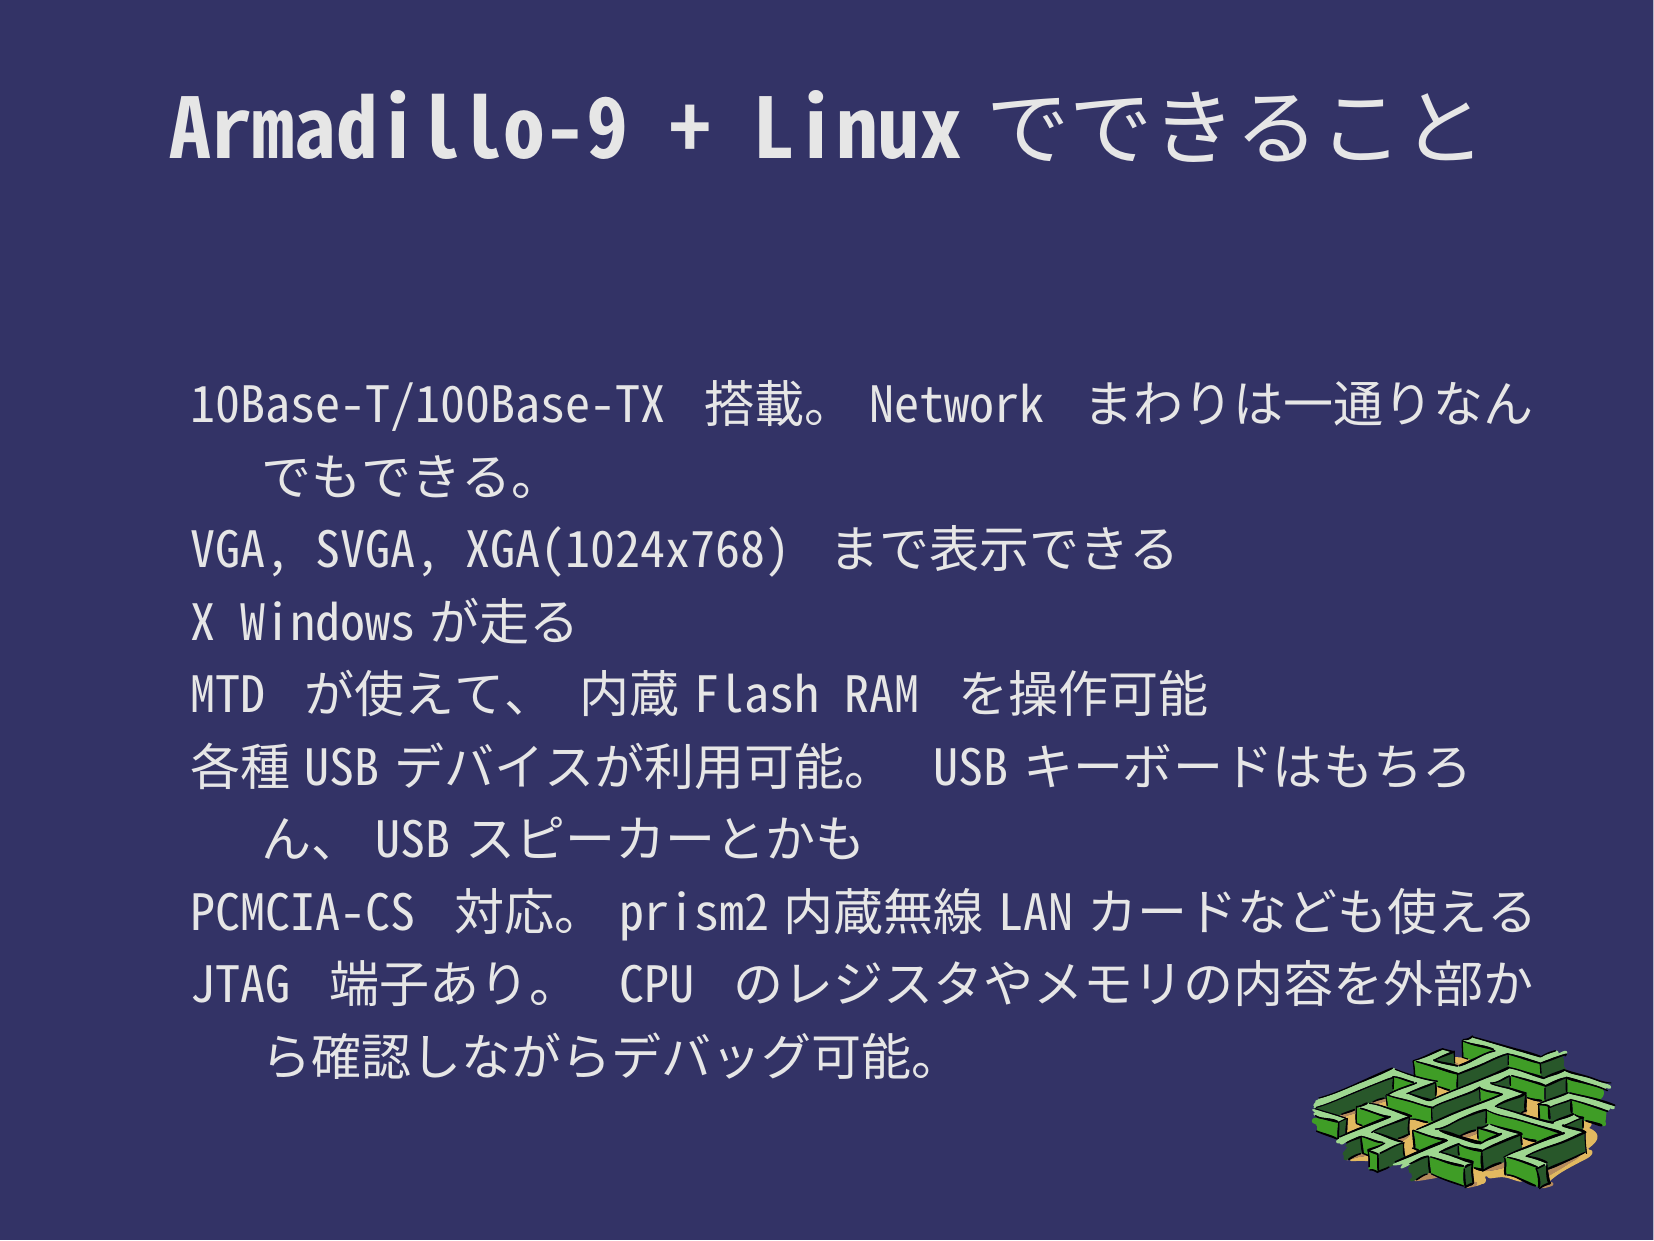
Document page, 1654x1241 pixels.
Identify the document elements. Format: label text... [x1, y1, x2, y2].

title Armadillo-9 + Linuxでできること [121, 19, 1534, 227]
list 10Base-T/100Base-TX 搭載。Network まわりは一通りなんでもできる。 VGA, SVGA, XGA(1024x768) まで表示できる X Windowsが走る MTD が使えて、 内蔵Flash RAM を操作可能 各種USBデバイスが利用可能。 USBキーボードはもちろん、USBスピーカーとかも PCMCIA-CS 対応。prism2内蔵無線LANカードなども使える JTAG 端子あり。 CPU のレジスタやメモリの内容を外部から確認しながらデバッグ可能。 [178, 364, 1570, 1147]
